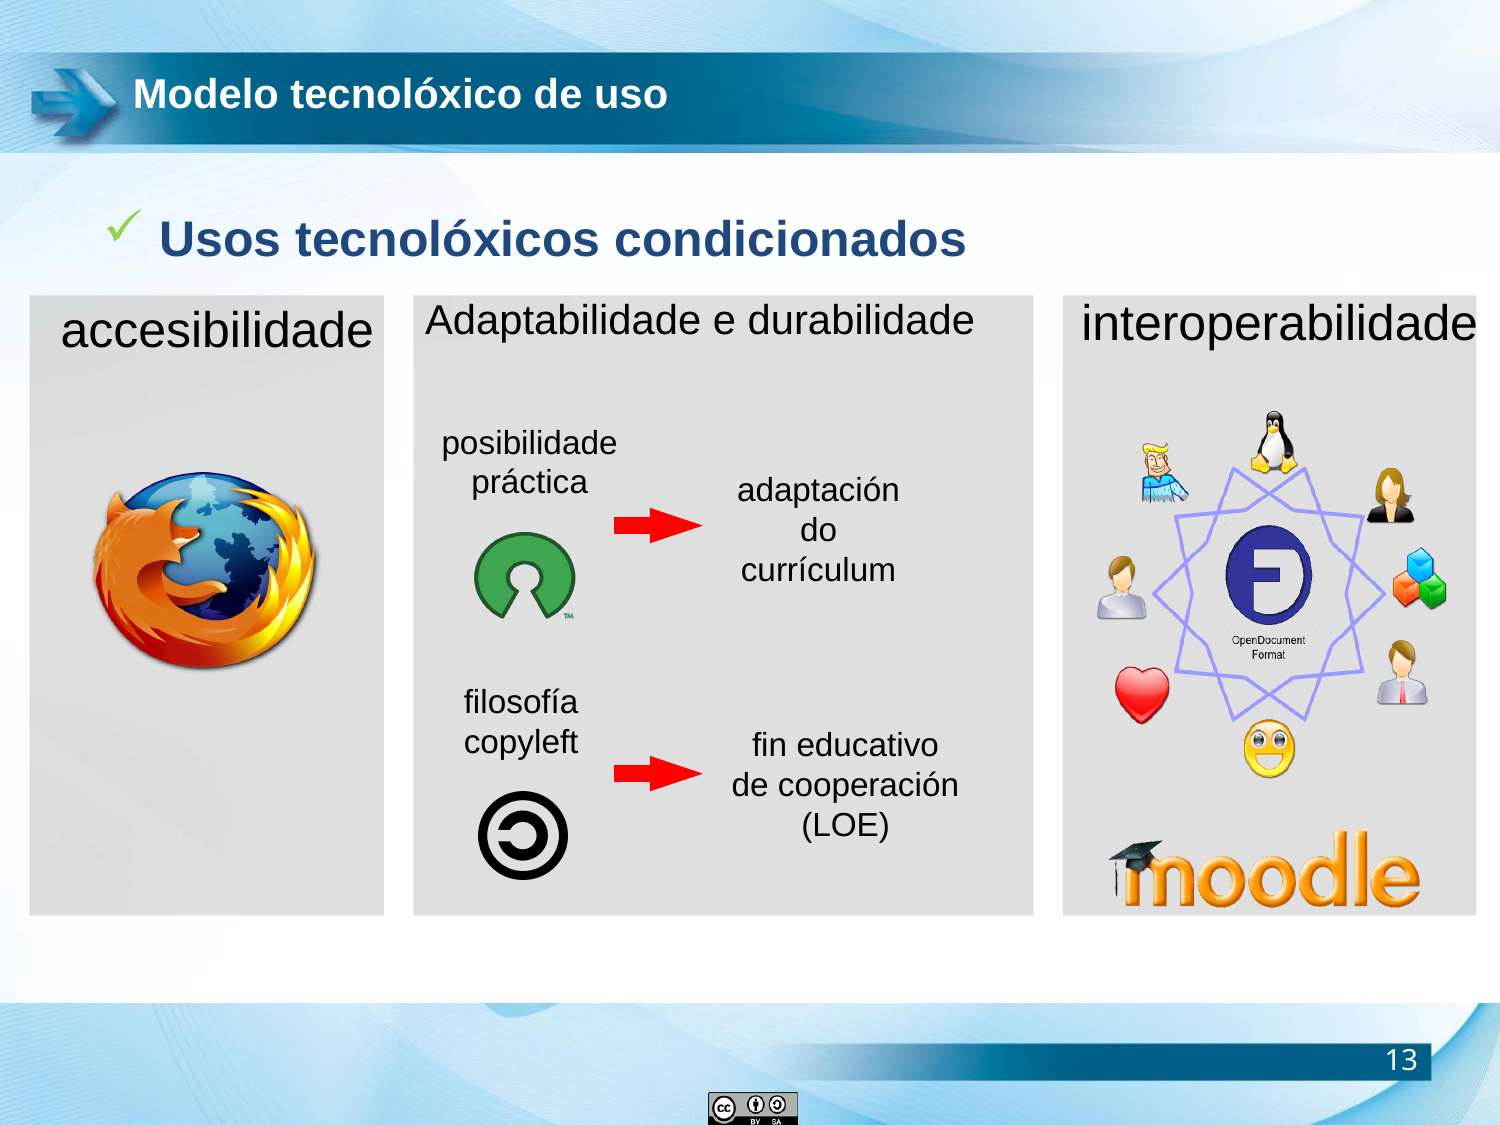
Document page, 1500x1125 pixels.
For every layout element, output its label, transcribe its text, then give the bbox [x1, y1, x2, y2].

text_box Adaptabilidade e durabilidade [410, 285, 991, 351]
text_box fin educativo de cooperación (LOE) [716, 715, 975, 851]
text_box [413, 295, 1034, 916]
text_box Modelo tecnolóxico de uso [118, 59, 684, 124]
text_box <número> [1082, 1031, 1433, 1092]
text_box Usos tecnolóxicos condicionados [88, 168, 1359, 275]
text_box interoperabilidade [1066, 283, 1494, 359]
text_box [29, 295, 384, 916]
text_box [1062, 295, 1477, 916]
text_box posibilidade práctica [426, 413, 633, 509]
picture [0, 0, 1500, 1125]
text_box filosofía copyleft [448, 673, 594, 768]
text_box accesibilidade [45, 289, 389, 365]
text_box adaptación do currículum [722, 460, 915, 596]
